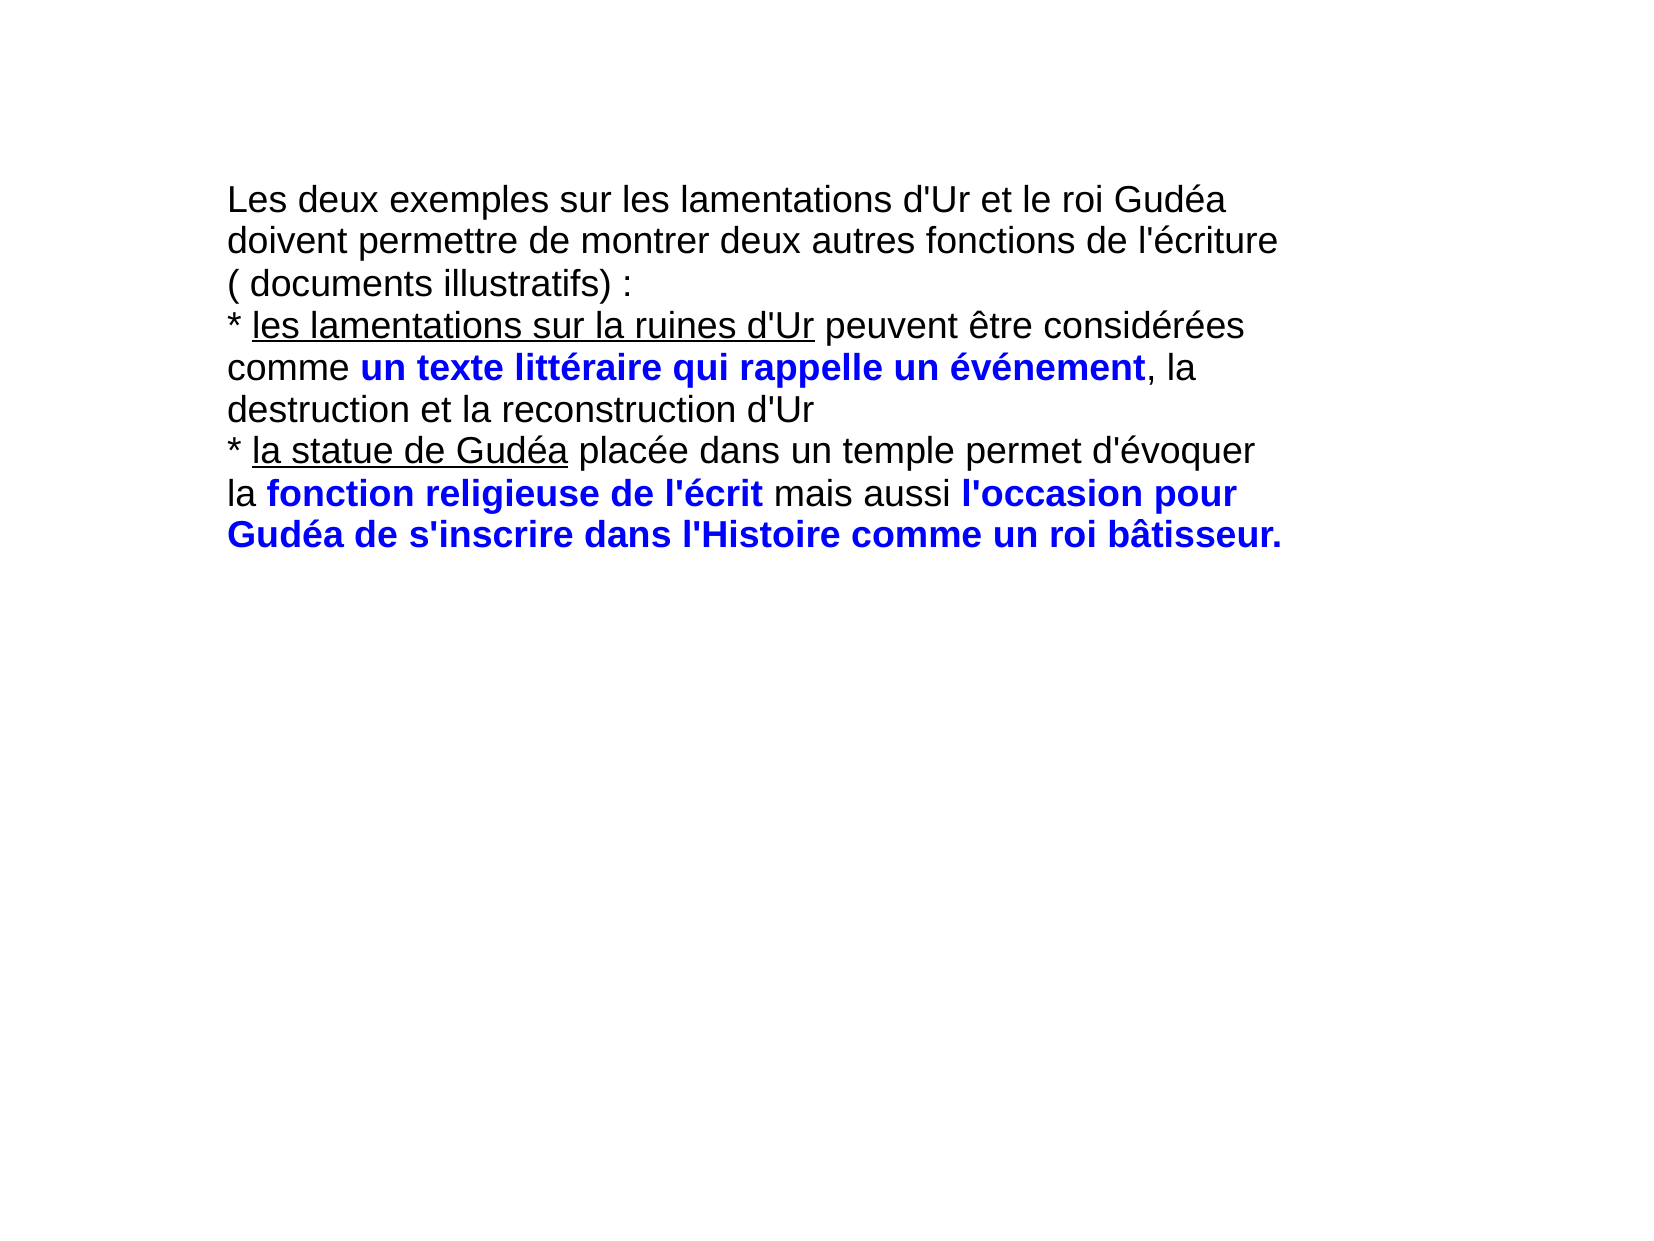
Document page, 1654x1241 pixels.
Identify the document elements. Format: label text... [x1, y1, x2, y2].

text_box Les deux exemples sur les lamentations d'Ur et le roi Gudéa doivent permettre de montrer deux autres fonctions de l'écriture ( documents illustratifs) : * les lamentations sur la ruines d'Ur peuvent être considérées comme un texte littéraire qui rappelle un événement, la destruction et la reconstruction d'Ur * la statue de Gudéa placée dans un temple permet d'évoquer la fonction religieuse de l'écrit mais aussi l'occasion pour Gudéa de s'inscrire dans l'Histoire comme un roi bâtisseur. [212, 170, 1309, 610]
